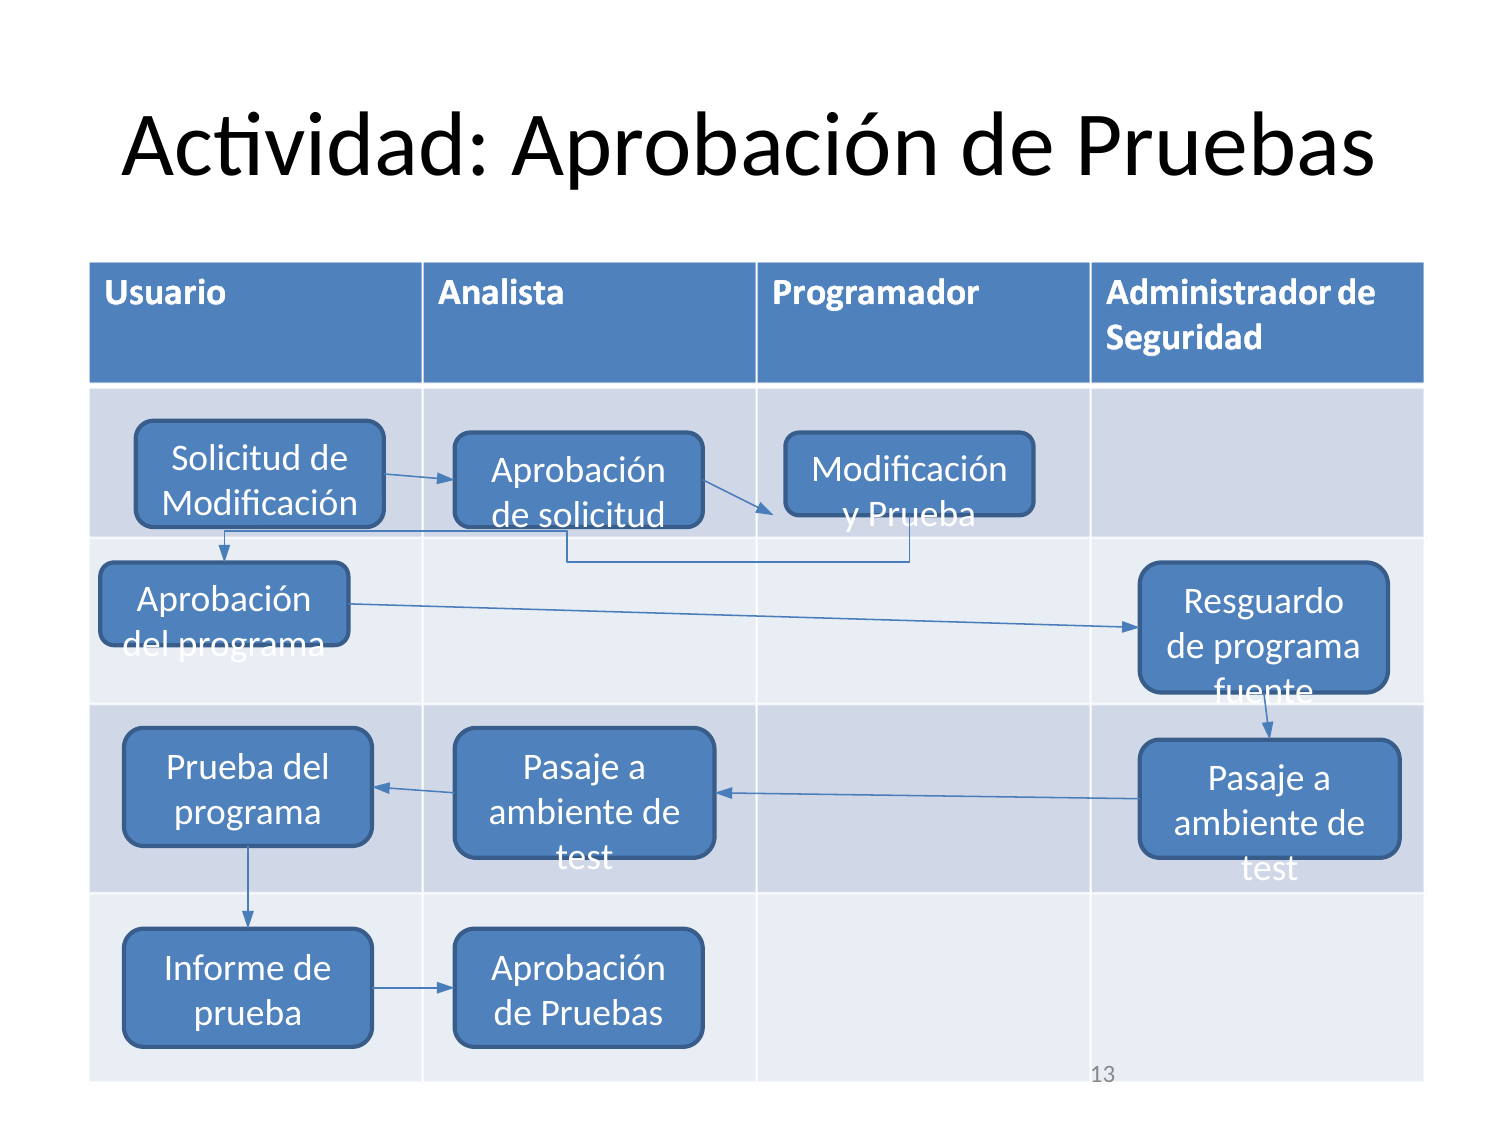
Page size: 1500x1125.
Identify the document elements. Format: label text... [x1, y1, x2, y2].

text_box Prueba del programa [123, 727, 373, 847]
text_box Solicitud de Modificación [135, 420, 384, 528]
text_box Pasaje a ambiente de test [1139, 739, 1400, 858]
text_box [1074, 1042, 1426, 1103]
text_box Pasaje a ambiente de test [454, 727, 715, 858]
title Actividad: Aprobación de Pruebas [75, 45, 1426, 233]
text_box Aprobación del programa [100, 562, 349, 646]
text_box Aprobación de Pruebas [454, 928, 703, 1047]
text_box Resguardo de programa fuente [1139, 562, 1388, 693]
text_box Aprobación de solicitud [454, 432, 703, 528]
text_box Modificación y Prueba [785, 432, 1034, 516]
picture [77, 250, 1437, 1094]
text_box Informe de prueba [123, 928, 373, 1047]
